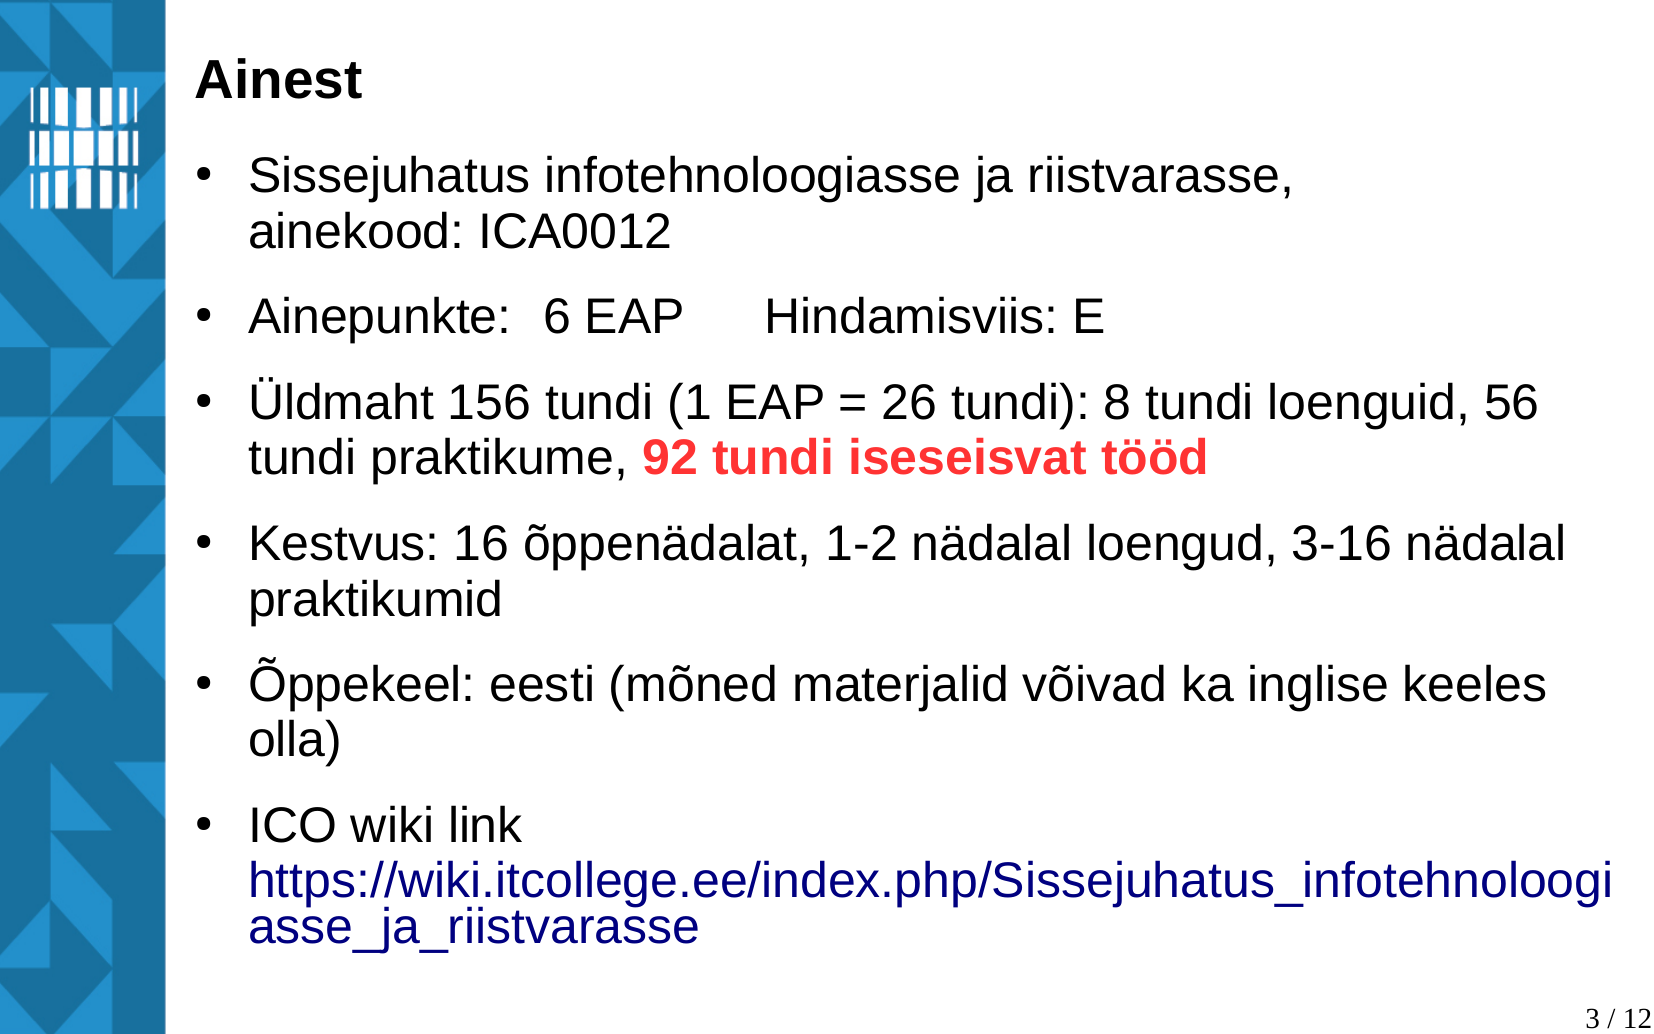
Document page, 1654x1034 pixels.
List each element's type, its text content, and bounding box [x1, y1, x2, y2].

list Sissejuhatus infotehnoloogiasse ja riistvarasse, ainekood: ICA0012 Ainepunkte: 6 EAP Hindamisviis: E Üldmaht 156 tundi (1 EAP = 26 tundi): 8 tundi loenguid, 56 tundi praktikume, 92 tundi iseseisvat tööd Kestvus: 16 õppenädalat, 1-2 nädalal loengud, 3-16 nädalal praktikumid Õppekeel: eesti (mõned materjalid võivad ka inglise keeles olla) ICO wiki link https://wiki.itcollege.ee/index.php/Sissejuhatus_infotehnoloogiasse_ja_riistvarasse [177, 147, 1625, 975]
title Ainest [194, 28, 1654, 131]
